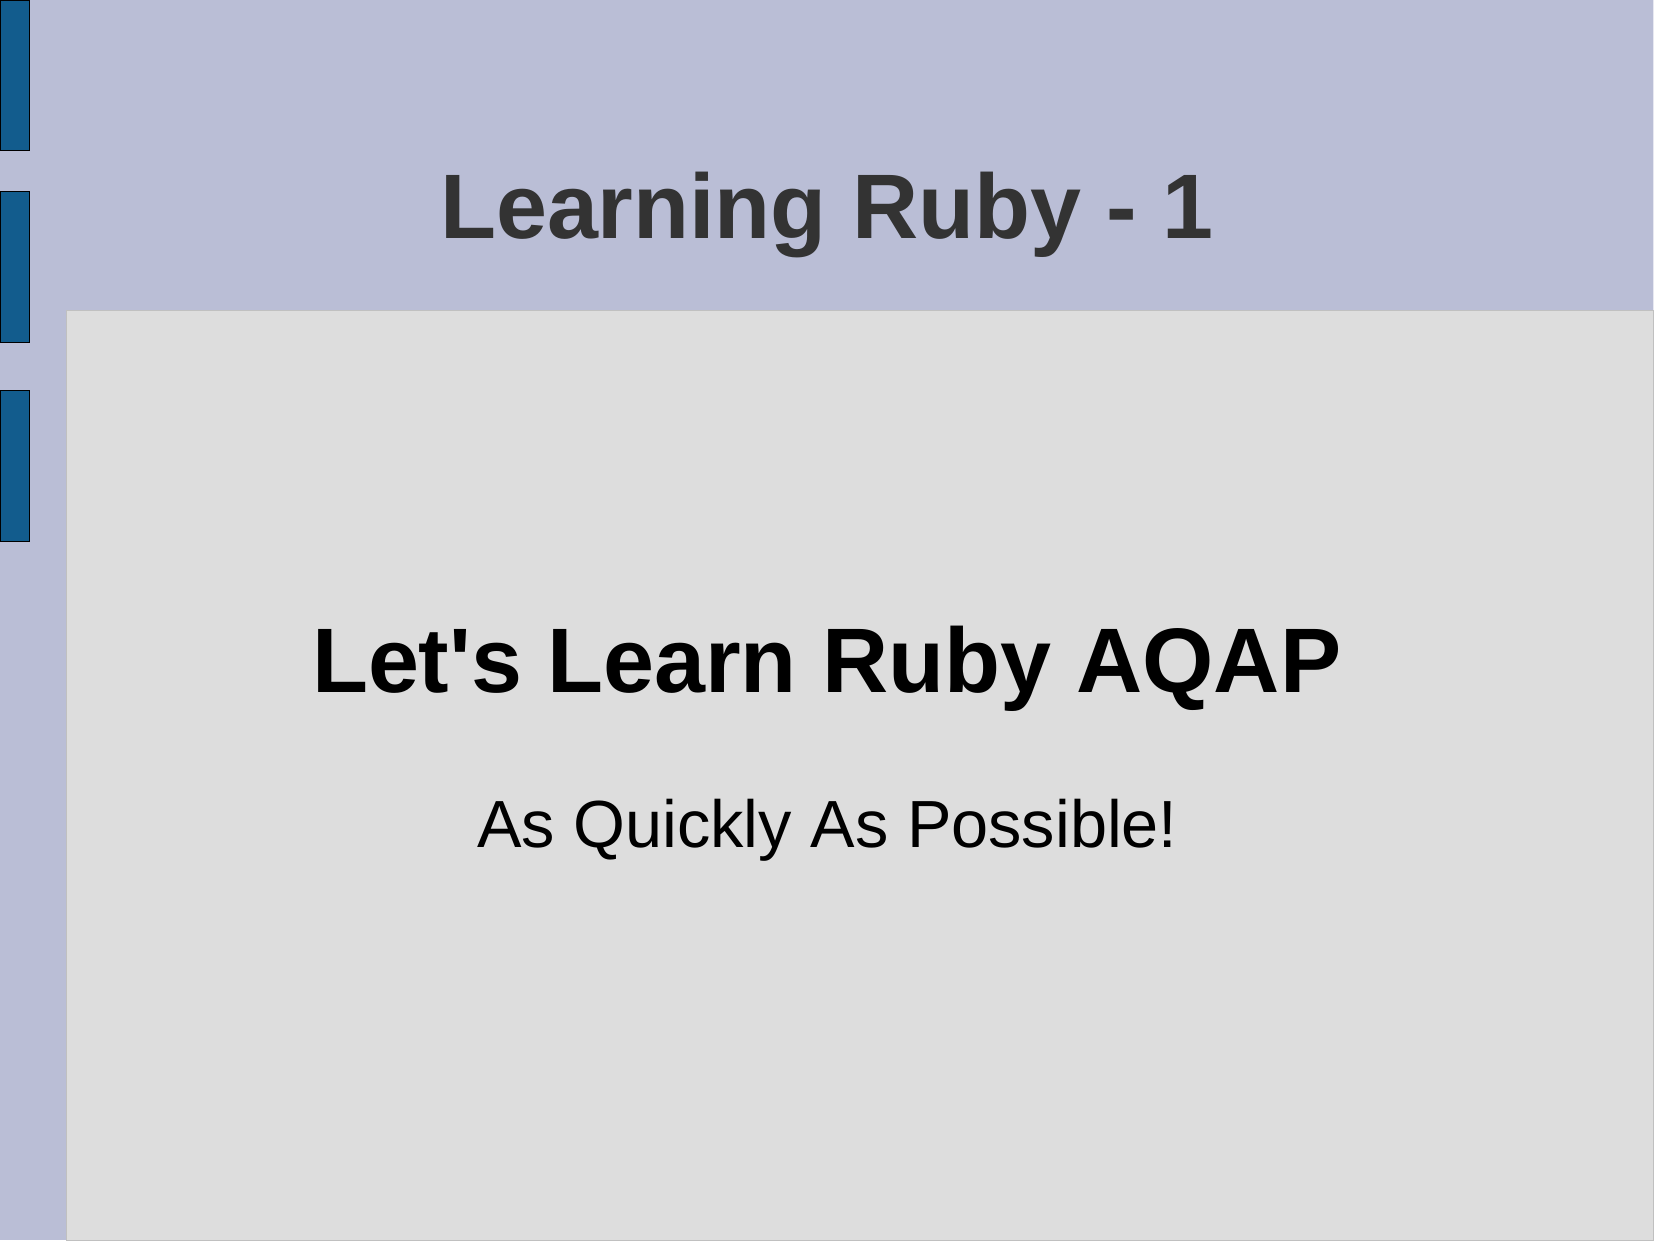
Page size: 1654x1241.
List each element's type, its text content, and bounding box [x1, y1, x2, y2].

subtitle Let's Learn Ruby AQAP As Quickly As Possible! [121, 344, 1534, 1127]
title Learning Ruby - 1 [121, 102, 1534, 311]
